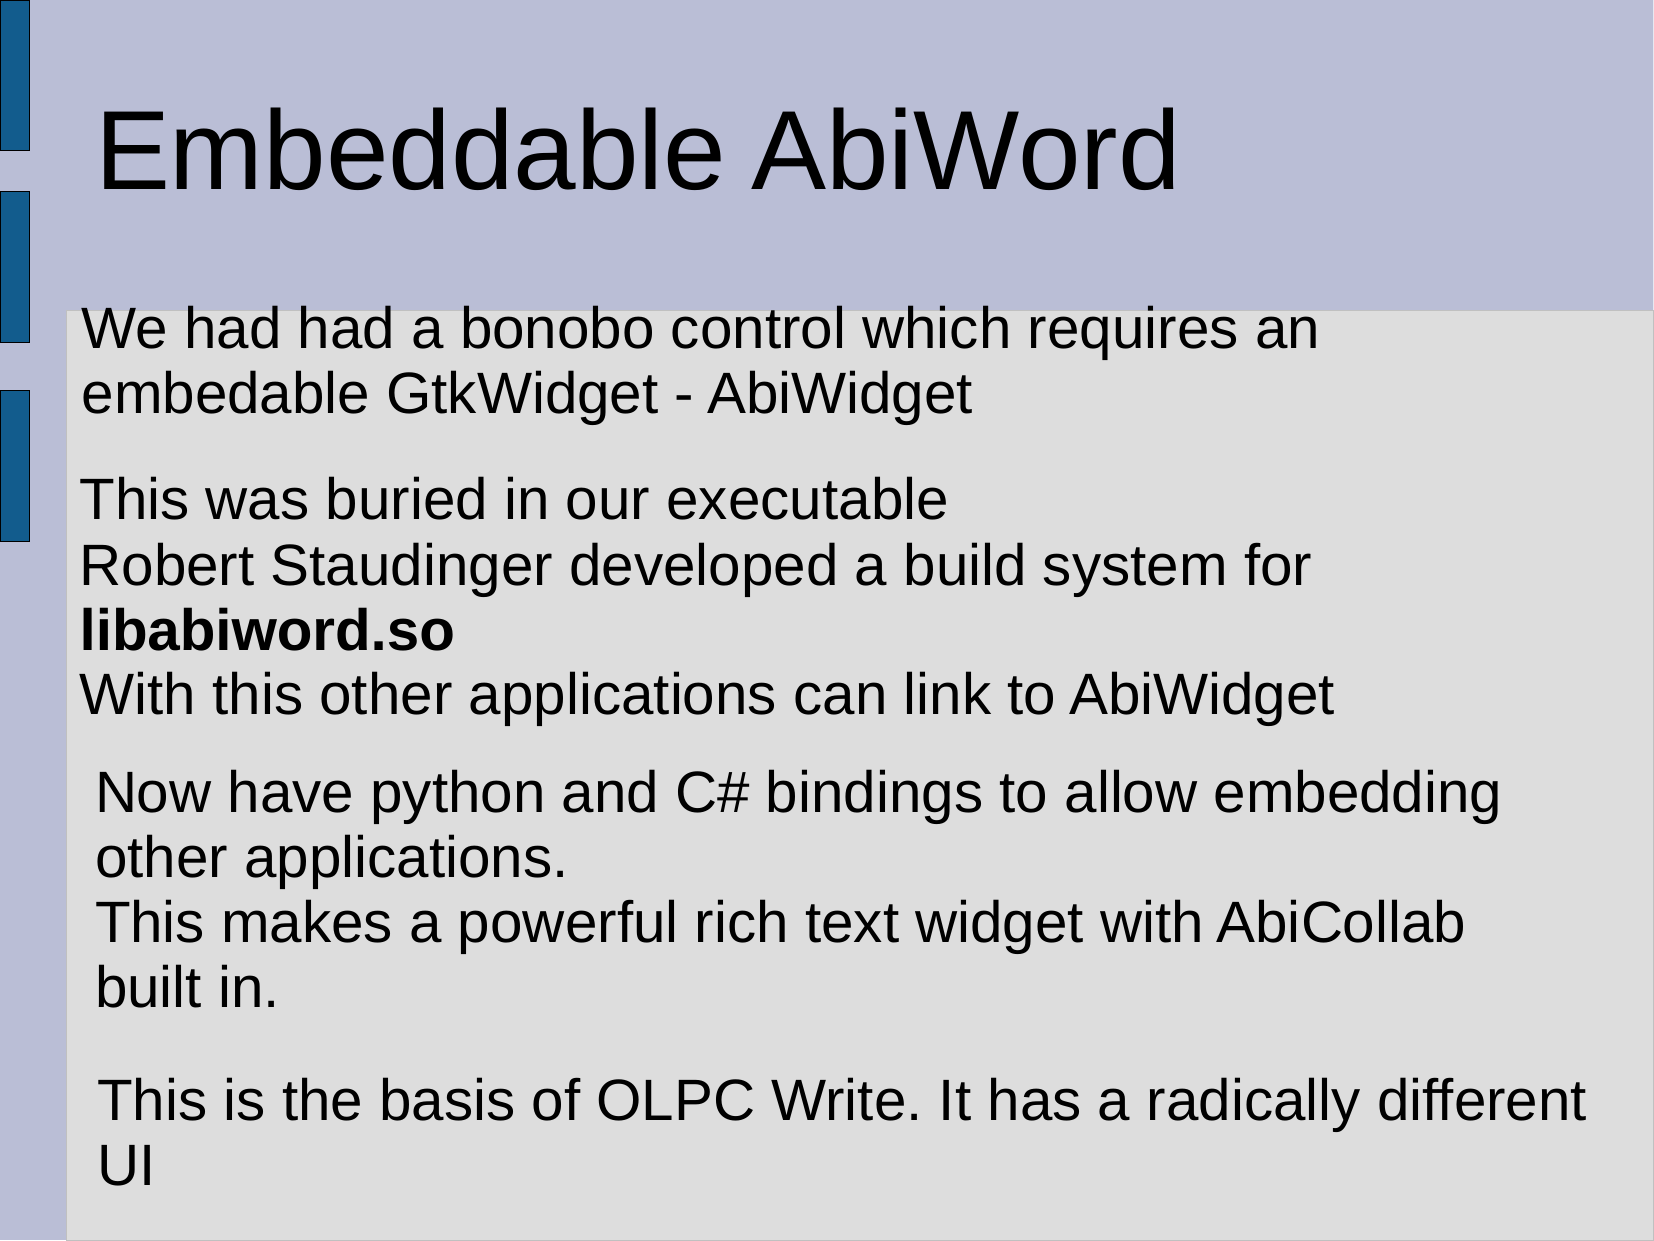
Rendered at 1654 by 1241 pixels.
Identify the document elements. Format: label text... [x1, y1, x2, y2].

text_box This was buried in our executable Robert Staudinger developed a build system for libabiword.so With this other applications can link to AbiWidget [64, 459, 1625, 735]
text_box This is the basis of OLPC Write. It has a radically different UI [82, 1060, 1614, 1213]
text_box Now have python and C# bindings to allow embedding other applications. This makes a powerful rich text widget with AbiCollab built in. [80, 752, 1558, 1028]
text_box Embeddable AbiWord [80, 80, 1198, 221]
text_box We had had a bonobo control which requires an embedable GtkWidget - AbiWidget [66, 287, 1637, 456]
